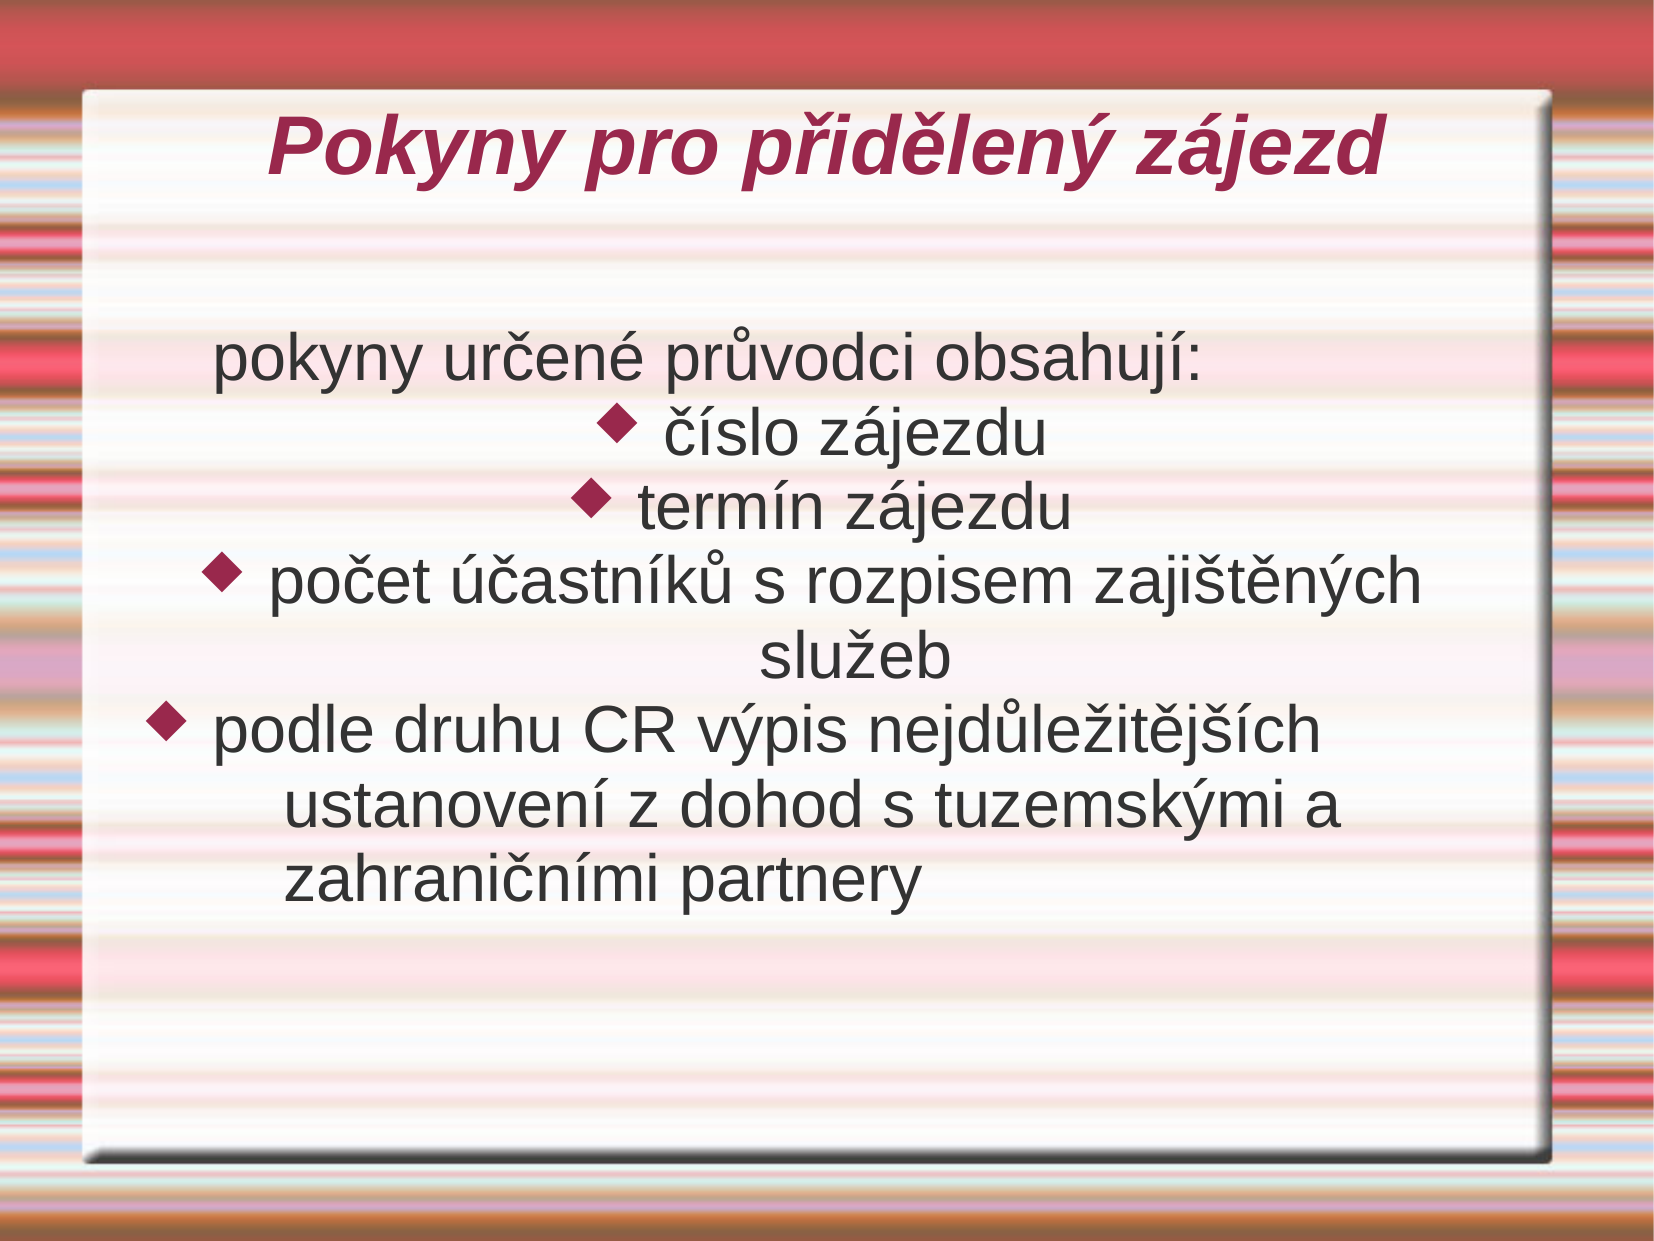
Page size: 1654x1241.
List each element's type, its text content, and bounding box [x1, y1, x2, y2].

list pokyny určené průvodci obsahují: číslo zájezdu termín zájezdu počet účastníků s rozpisem zajištěných služeb podle druhu CR výpis nejdůležitějších ustanovení z dohod s tuzemskými a zahraničními partnery [118, 236, 1500, 1003]
title Pokyny pro přidělený zájezd [121, 57, 1534, 230]
